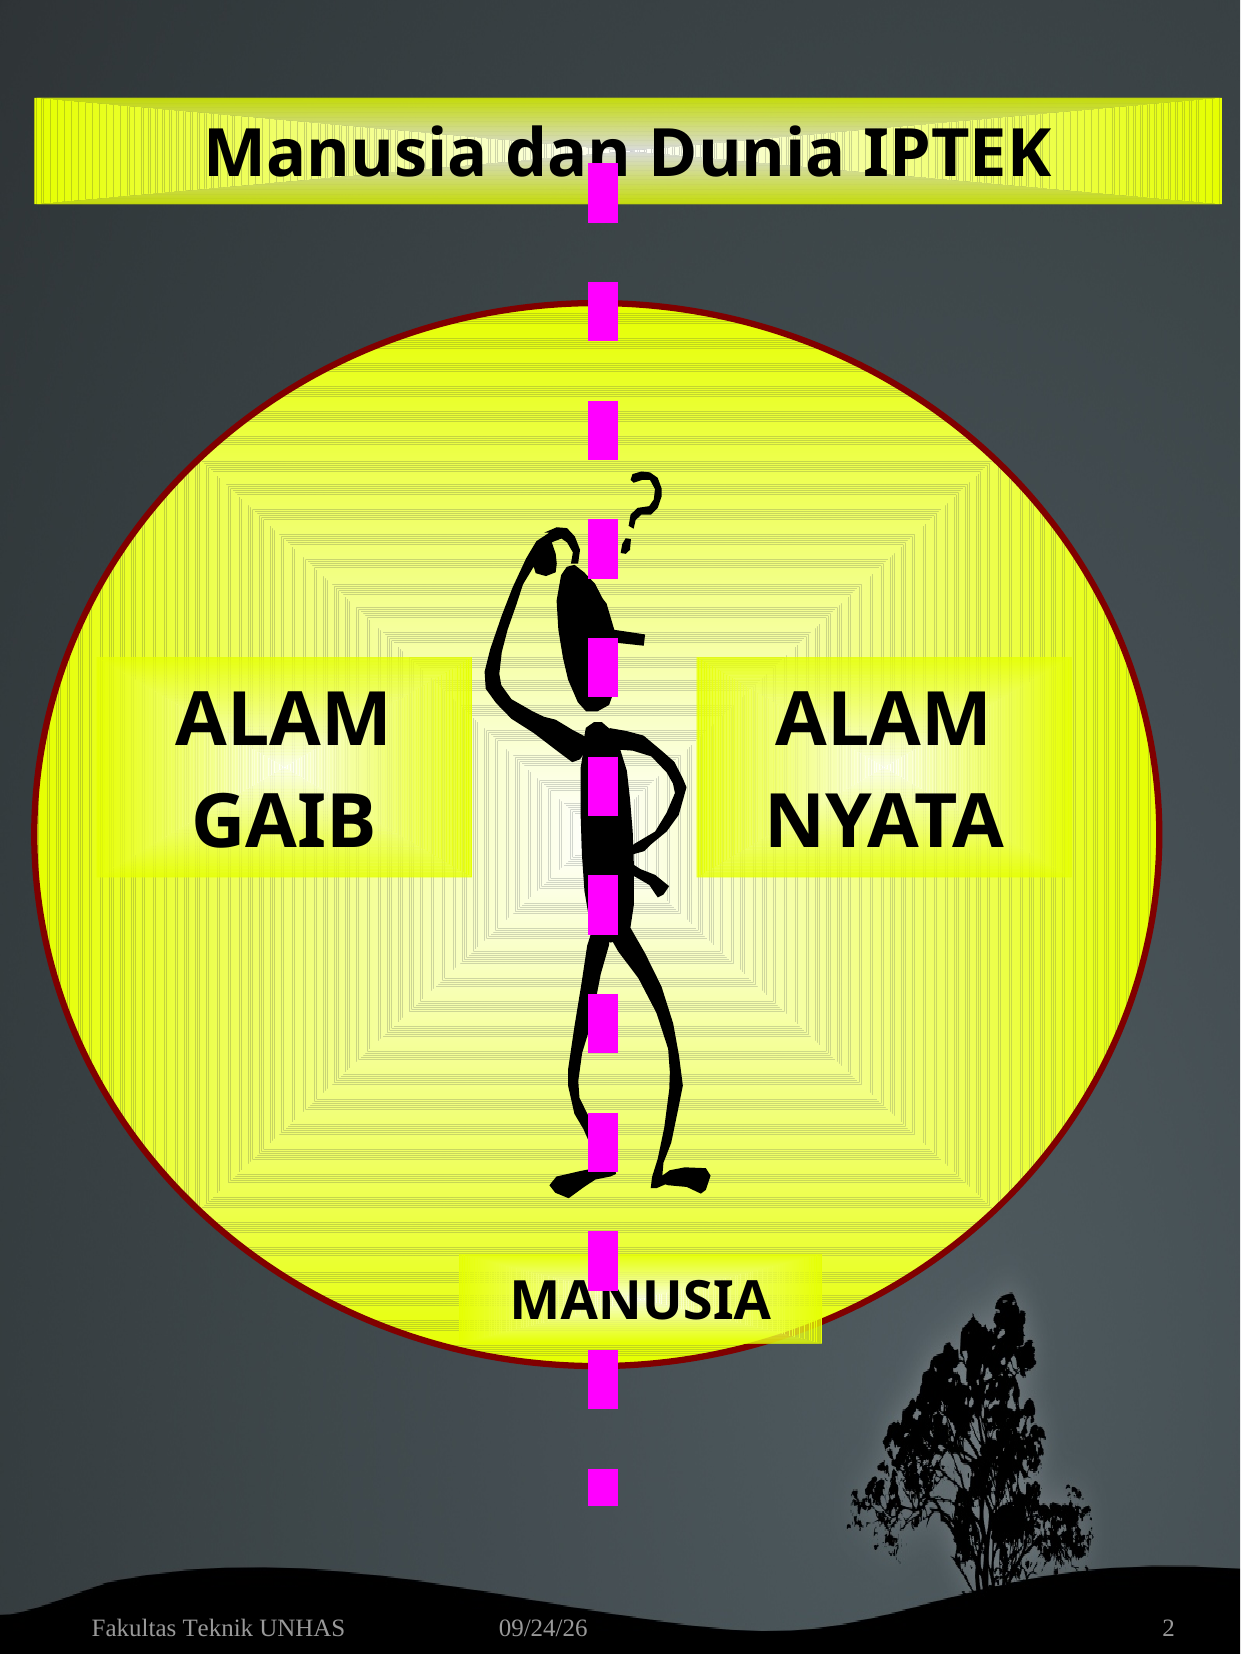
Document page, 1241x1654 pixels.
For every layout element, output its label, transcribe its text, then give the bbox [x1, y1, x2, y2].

text_box [34, 303, 1160, 1366]
picture [0, 0, 1241, 1654]
text_box ALAM NYATA [696, 657, 1072, 878]
text_box ALAM GAIB [96, 657, 472, 878]
text_box Manusia dan Dunia IPTEK [34, 97, 1222, 205]
text_box MANUSIA [459, 1254, 822, 1344]
